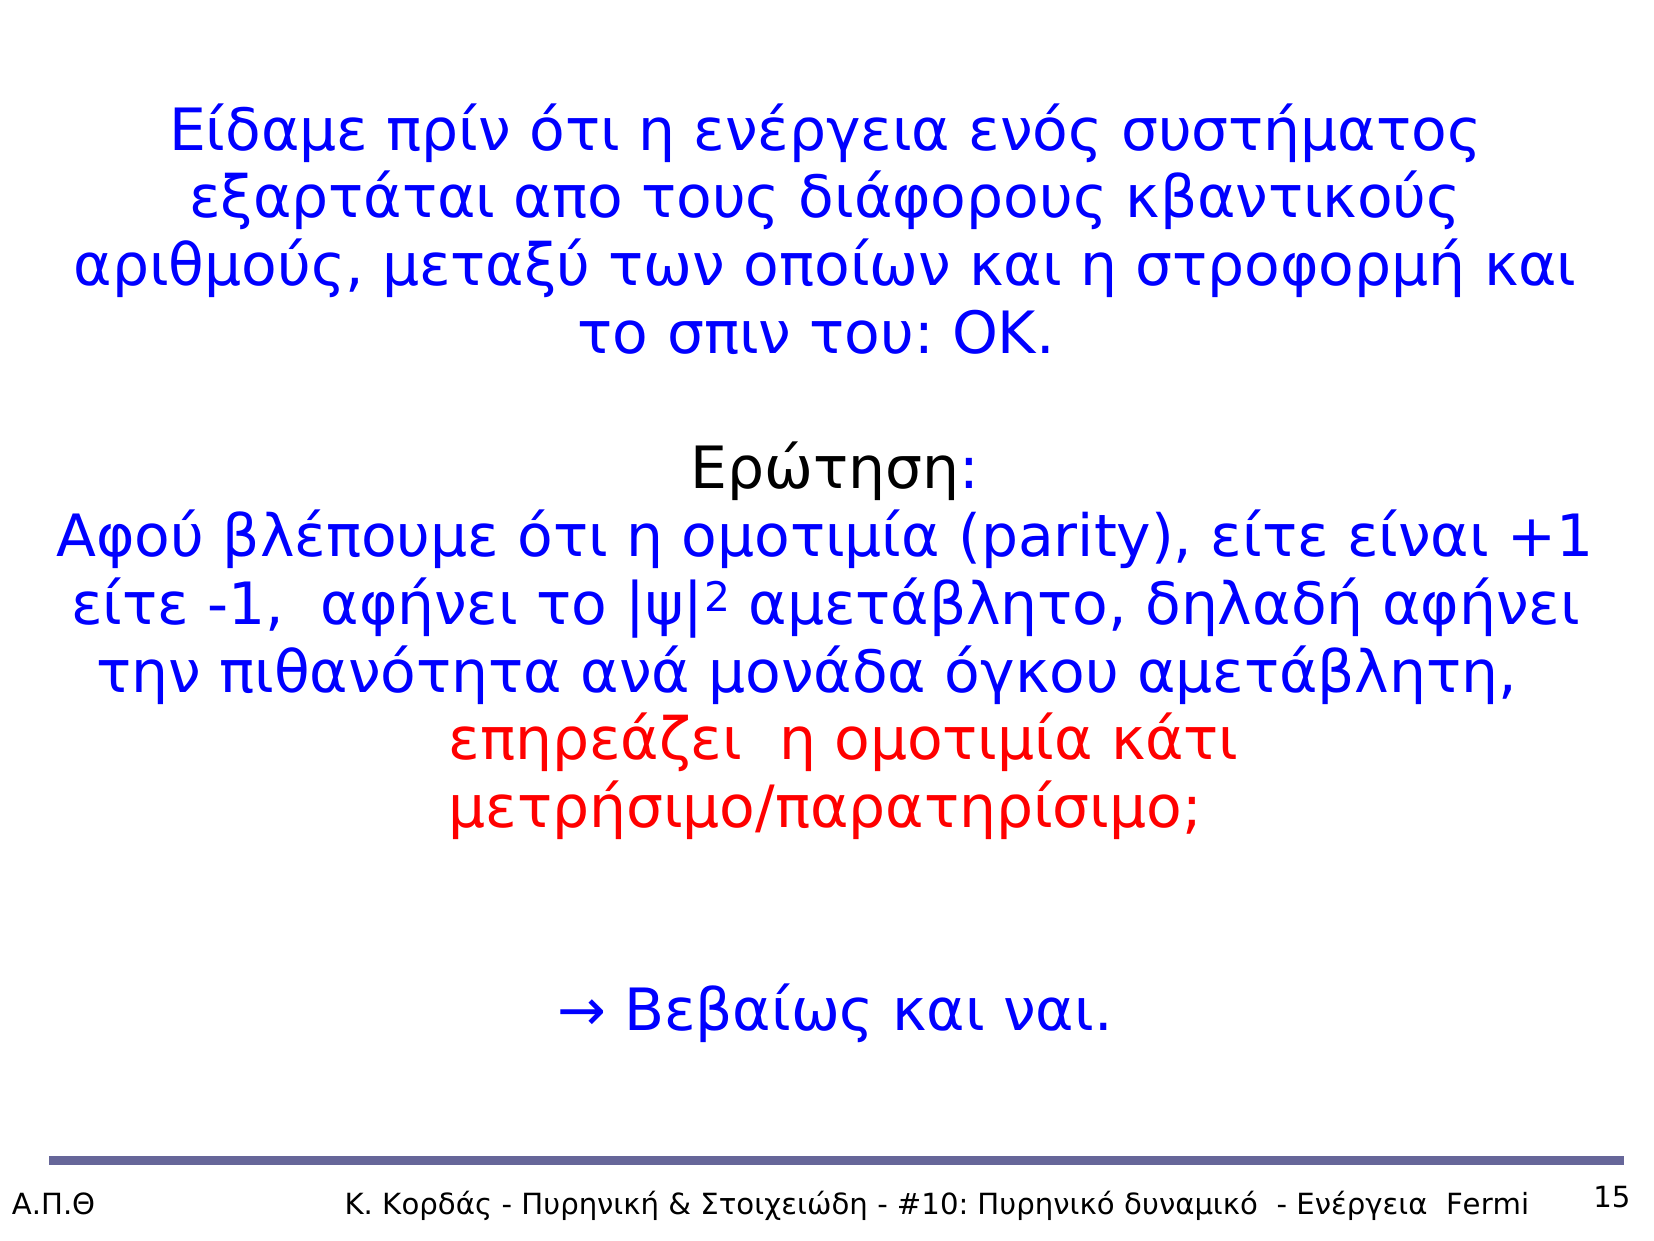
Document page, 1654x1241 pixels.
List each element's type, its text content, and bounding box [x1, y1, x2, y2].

title Είδαμε πρίν ότι η ενέργεια ενός συστήματος εξαρτάται απο τους διάφορους κβαντικούς αριθμούς, μεταξύ των οποίων και η στροφορμή και το σπιν του: ΟΚ. Ερώτηση: Αφού βλέπουμε ότι η ομοτιμία (parity), είτε είναι +1 είτε -1, αφήνει το |ψ|2 αμετάβλητo, δηλαδή αφήνει την πιθανότητα ανά μονάδα όγκου αμετάβλητη, επηρεάζει η ομοτιμία κάτι μετρήσιμο/παρατηρίσιμο; → Βεβαίως και ναι. [38, 27, 1613, 1113]
